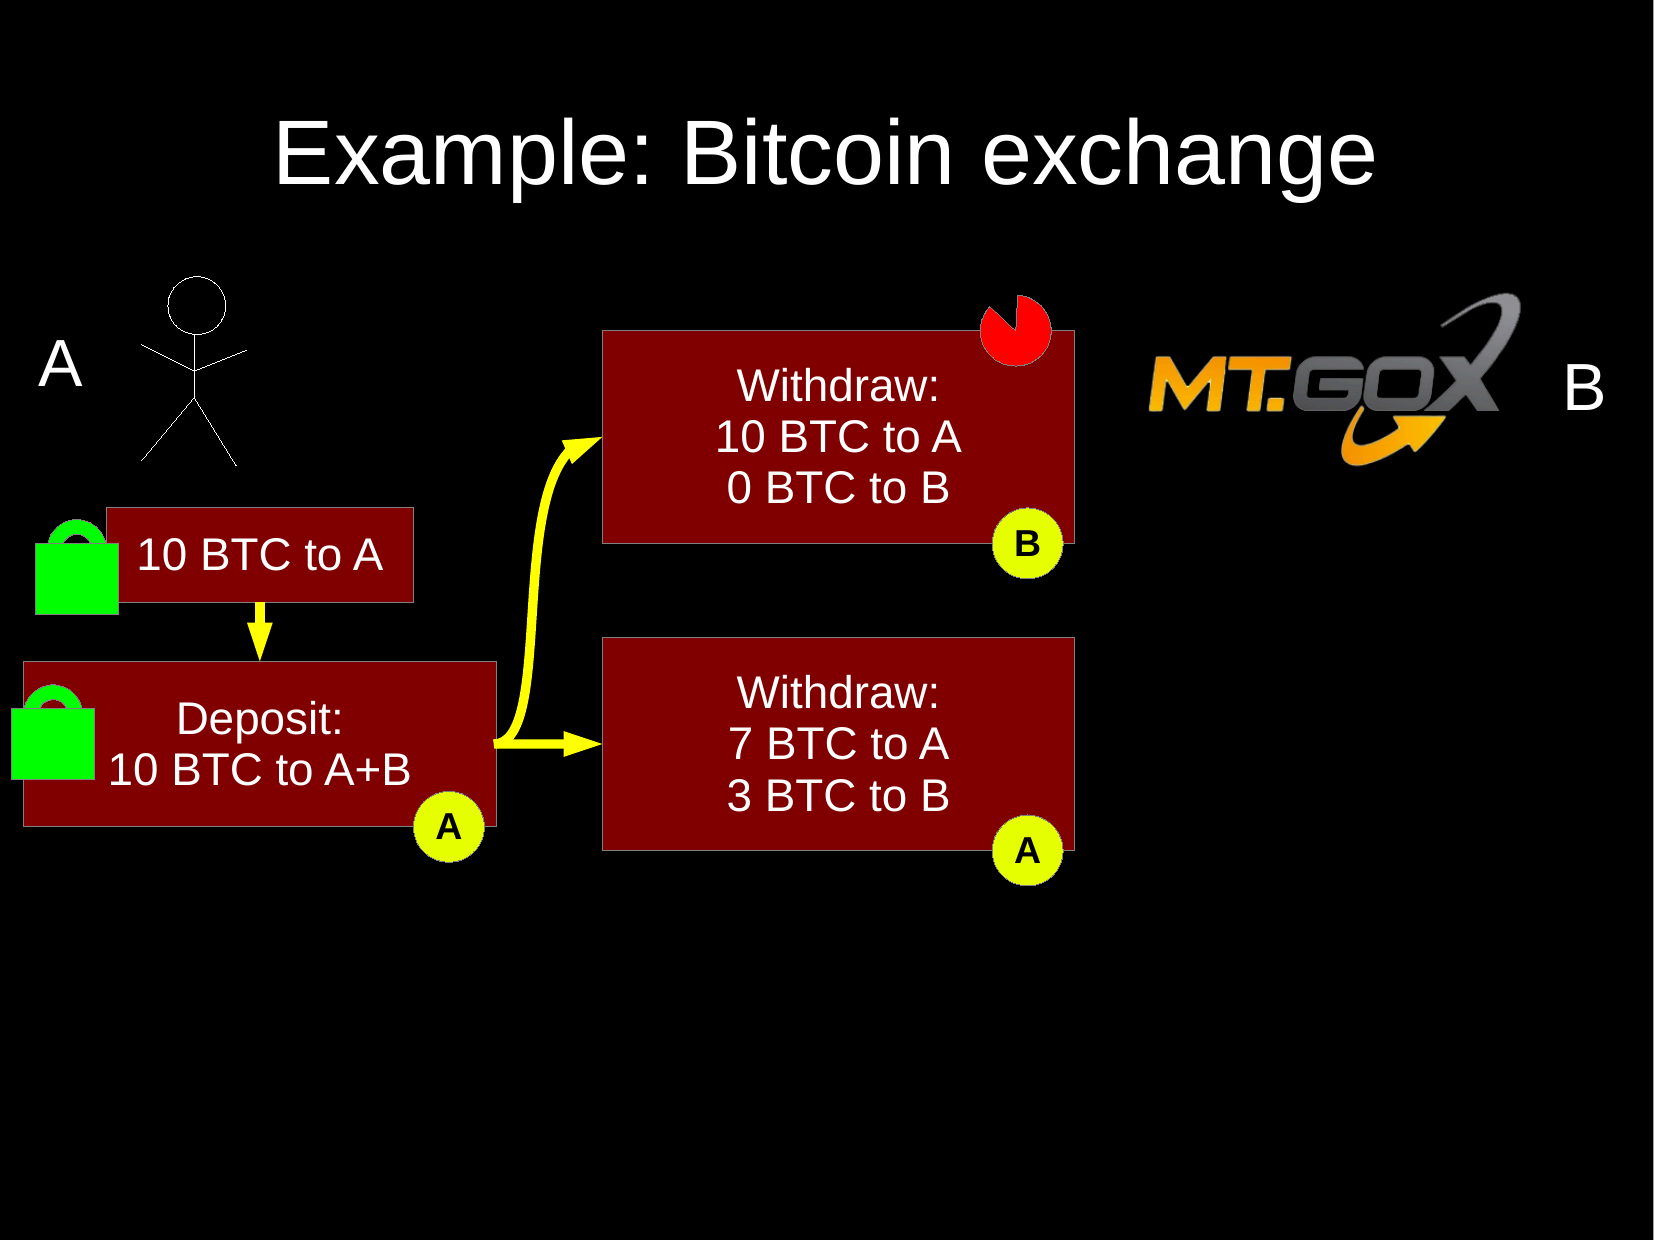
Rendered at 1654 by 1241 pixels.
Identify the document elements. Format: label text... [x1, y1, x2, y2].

picture [1145, 285, 1524, 475]
text_box 10 BTC to A [106, 507, 414, 603]
text_box Withdraw: 10 BTC to A 0 BTC to B [602, 330, 1075, 544]
text_box [980, 295, 1052, 367]
text_box A [413, 791, 485, 863]
title Example: Bitcoin exchange [82, 49, 1571, 257]
text_box A [23, 318, 98, 409]
text_box Deposit: 10 BTC to A+B [23, 661, 497, 827]
text_box A [992, 814, 1064, 886]
text_box [11, 684, 95, 780]
text_box [35, 519, 119, 615]
text_box B [1547, 342, 1622, 432]
text_box B [992, 507, 1064, 579]
text_box Withdraw: 7 BTC to A 3 BTC to B [602, 637, 1075, 851]
